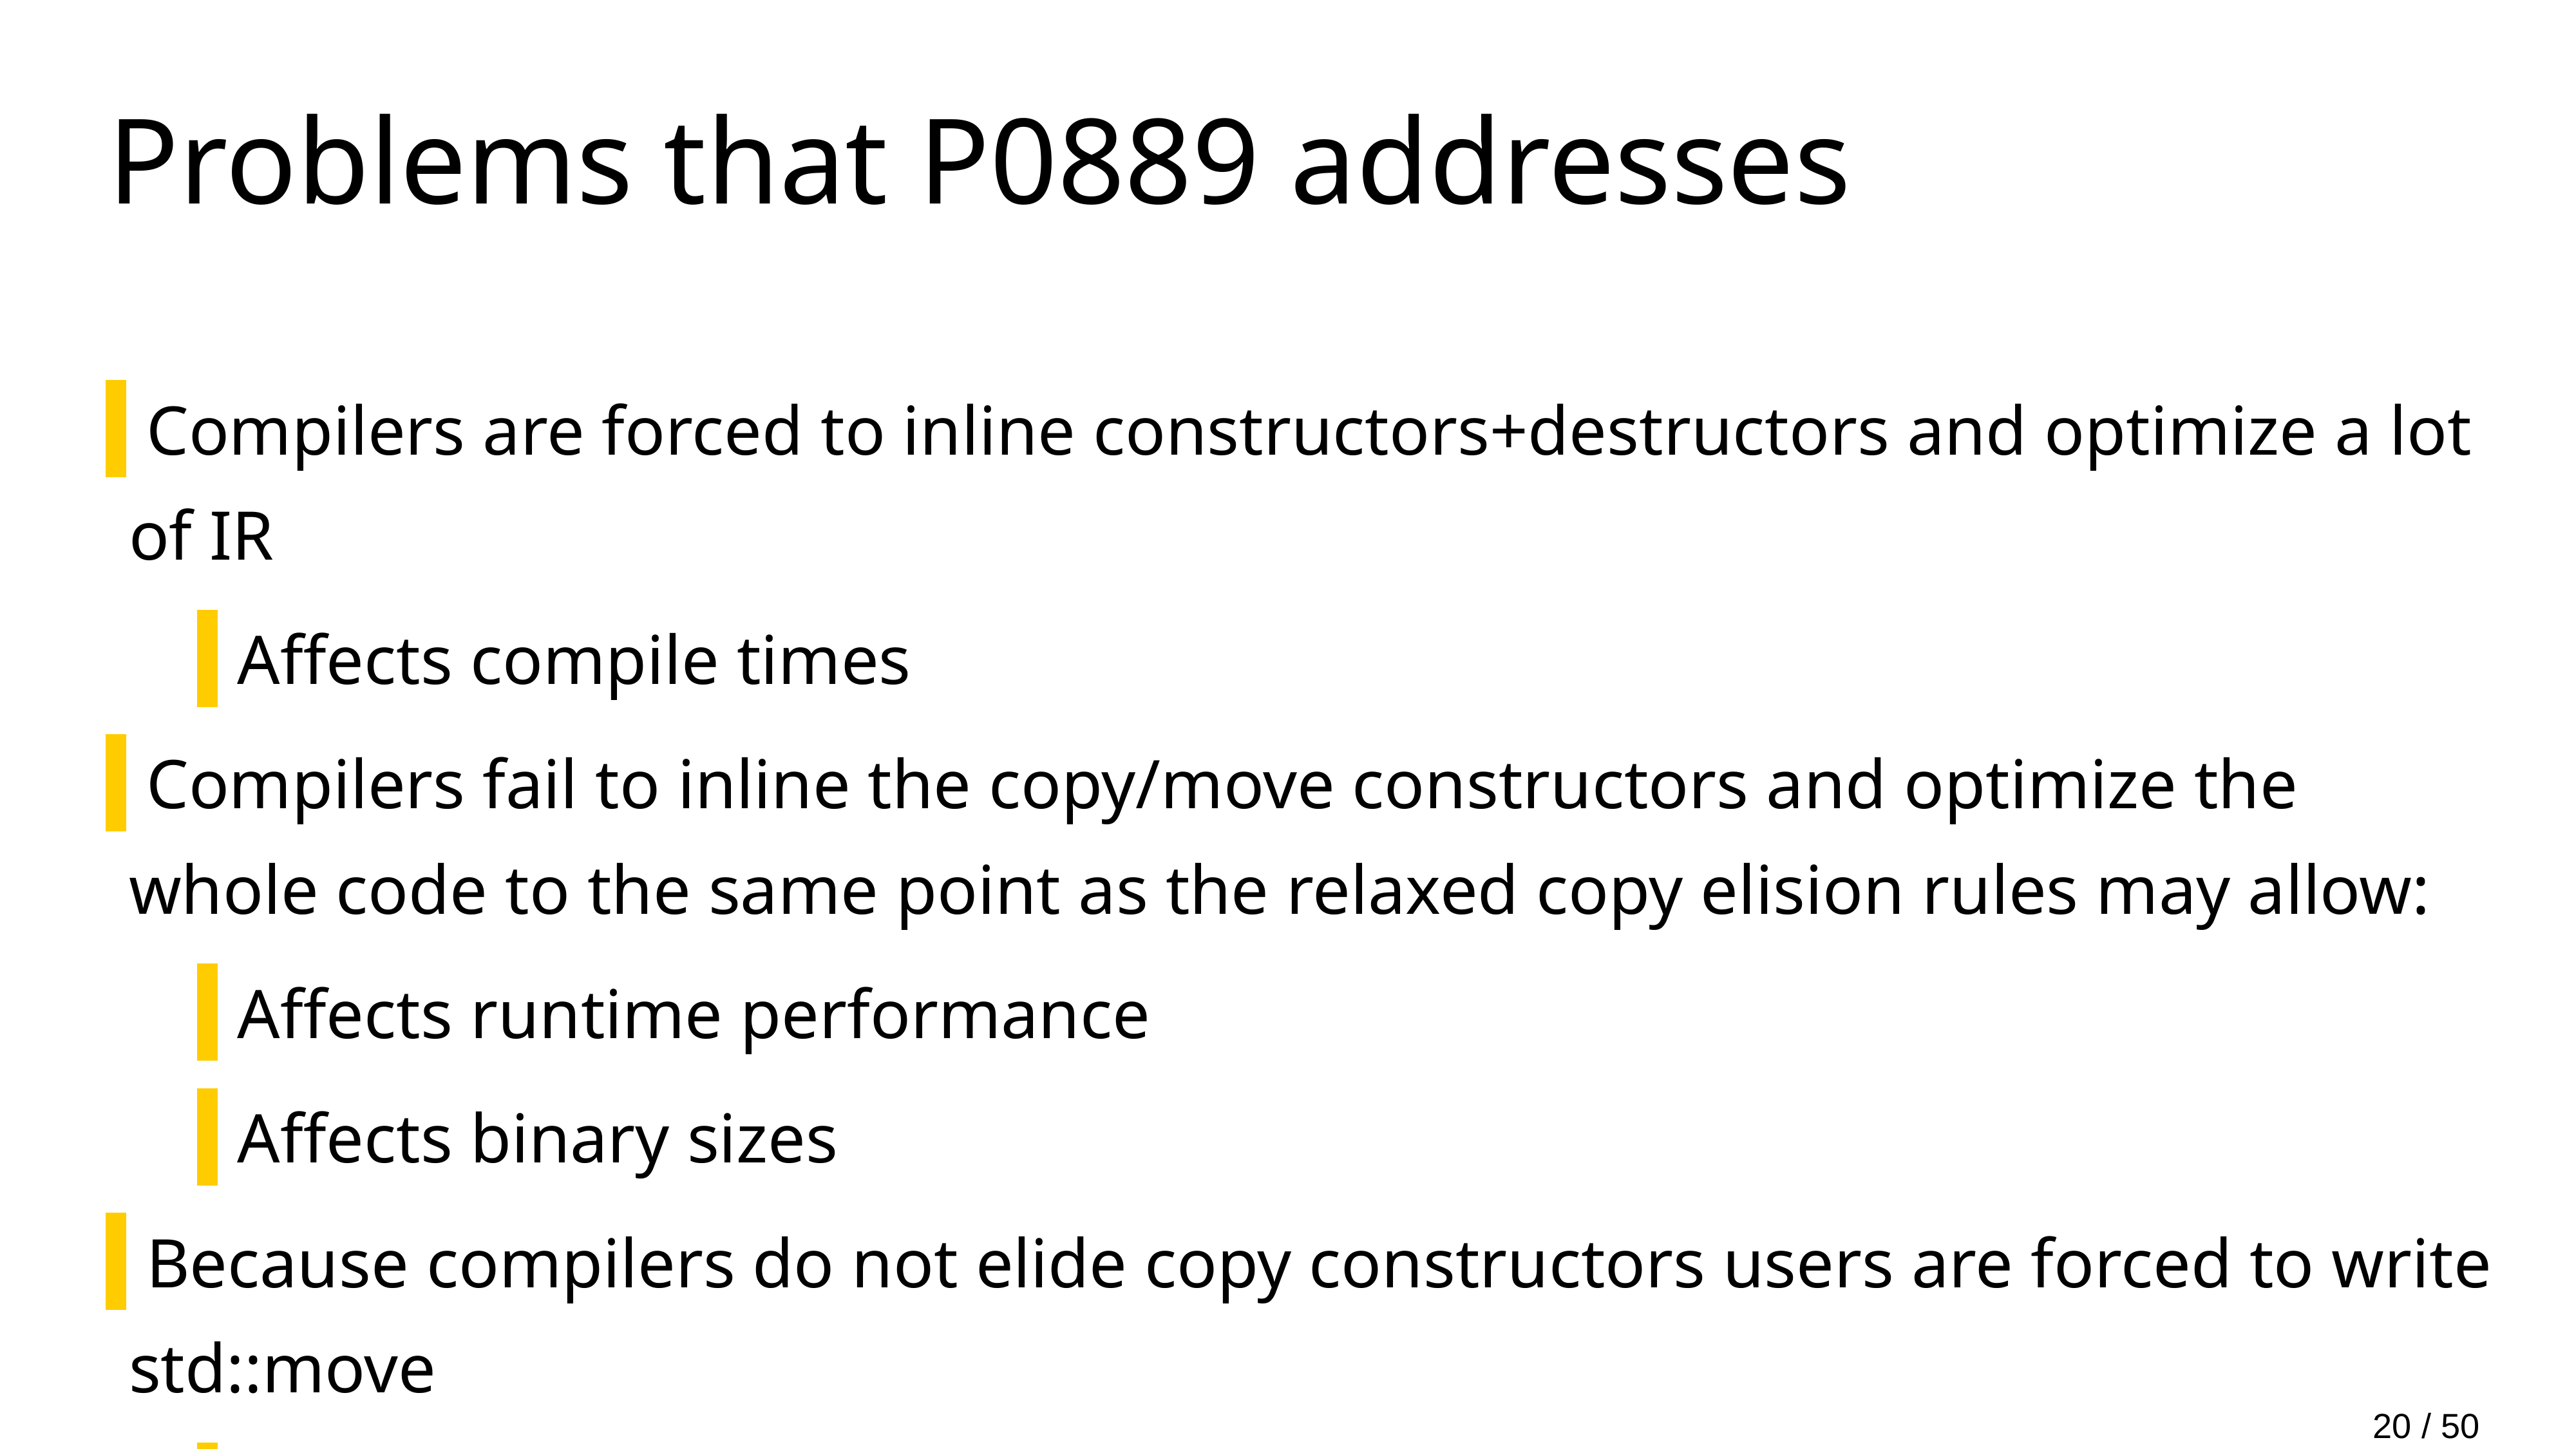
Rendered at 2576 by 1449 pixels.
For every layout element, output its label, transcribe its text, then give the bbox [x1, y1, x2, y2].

text_box Compilers are forced to inline constructors+destructors and optimize a lot of IR Affects compile times Compilers fail to inline the copy/move constructors and optimize the whole code to the same point as the relaxed copy elision rules may allow: Affects runtime performance Affects binary sizes Because compilers do not elide copy constructors users are forced to write std::move Rules for writing (or not writing) std::move are tricky [96, 364, 2512, 1419]
picture [197, 1443, 218, 1449]
text_box <number> / 50 [2363, 1402, 2576, 1449]
title Problems that P0889 addresses [108, 80, 2468, 242]
